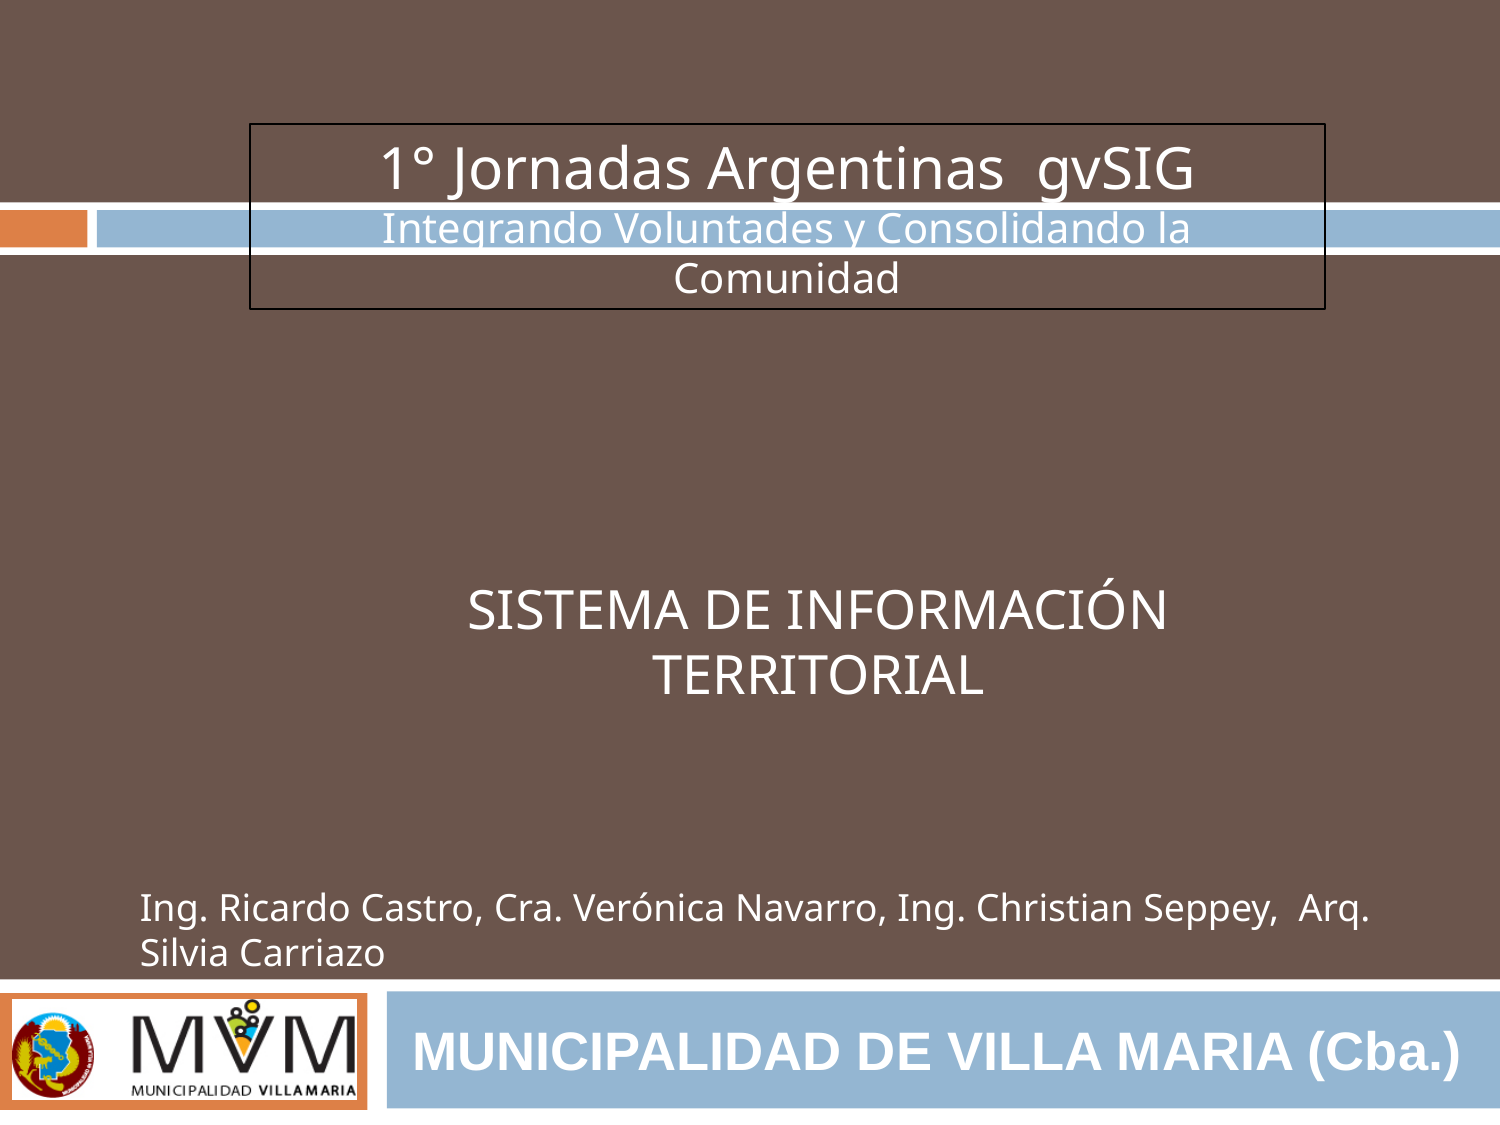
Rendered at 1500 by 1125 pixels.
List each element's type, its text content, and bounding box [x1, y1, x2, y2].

picture [12, 999, 357, 1100]
subtitle MUNICIPALIDAD DE VILLA MARIA (Cba.) [387, 992, 1488, 1105]
text_box Ing. Ricardo Castro, Cra. Verónica Navarro, Ing. Christian Seppey, Arq. Silvia Carriazo [124, 876, 1463, 982]
text_box 1° Jornadas Argentinas gvSIG Integrando Voluntades y Consolidando la Comunidad [249, 124, 1325, 310]
title SISTEMA DE INFORMACIÓN TERRITORIAL [287, 412, 1350, 713]
